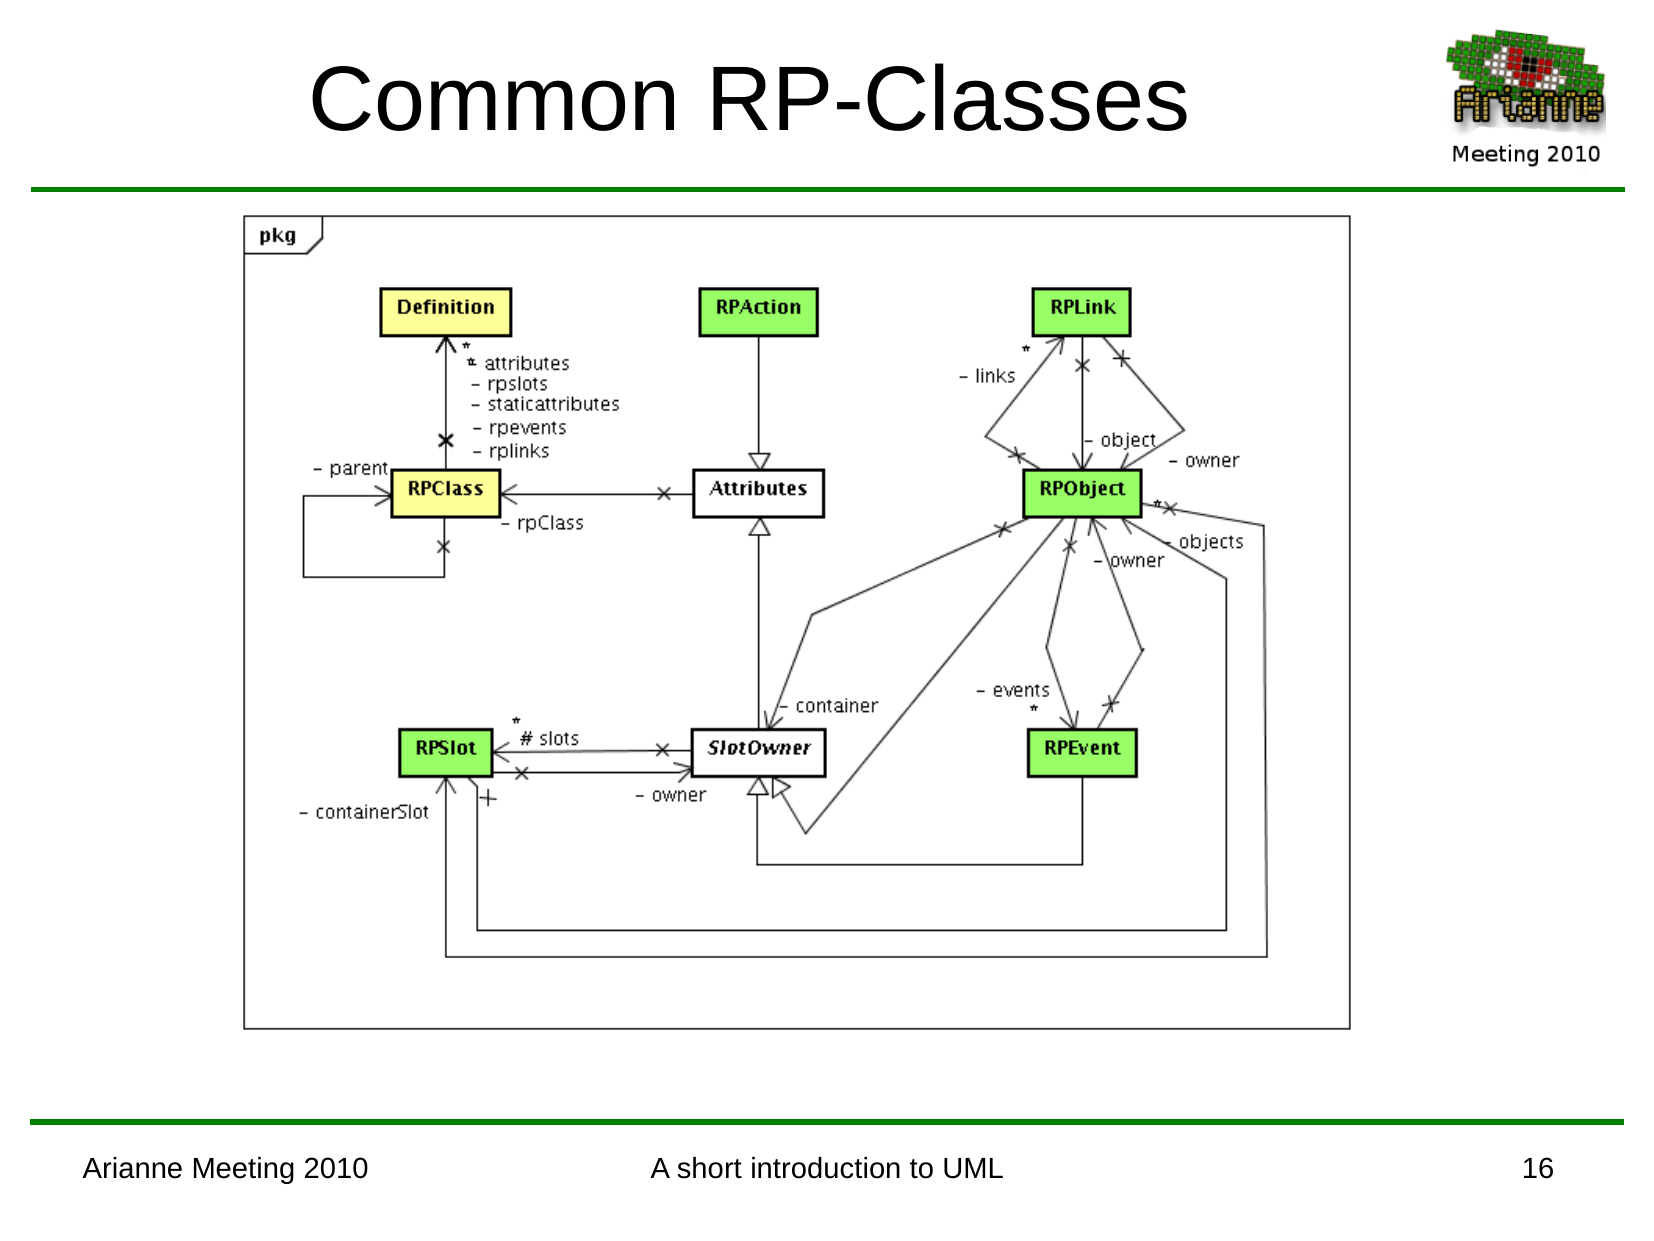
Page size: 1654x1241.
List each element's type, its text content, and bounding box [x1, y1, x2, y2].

title Common RP-Classes [82, 47, 1418, 150]
picture [228, 200, 1365, 1044]
picture [1446, 29, 1606, 178]
